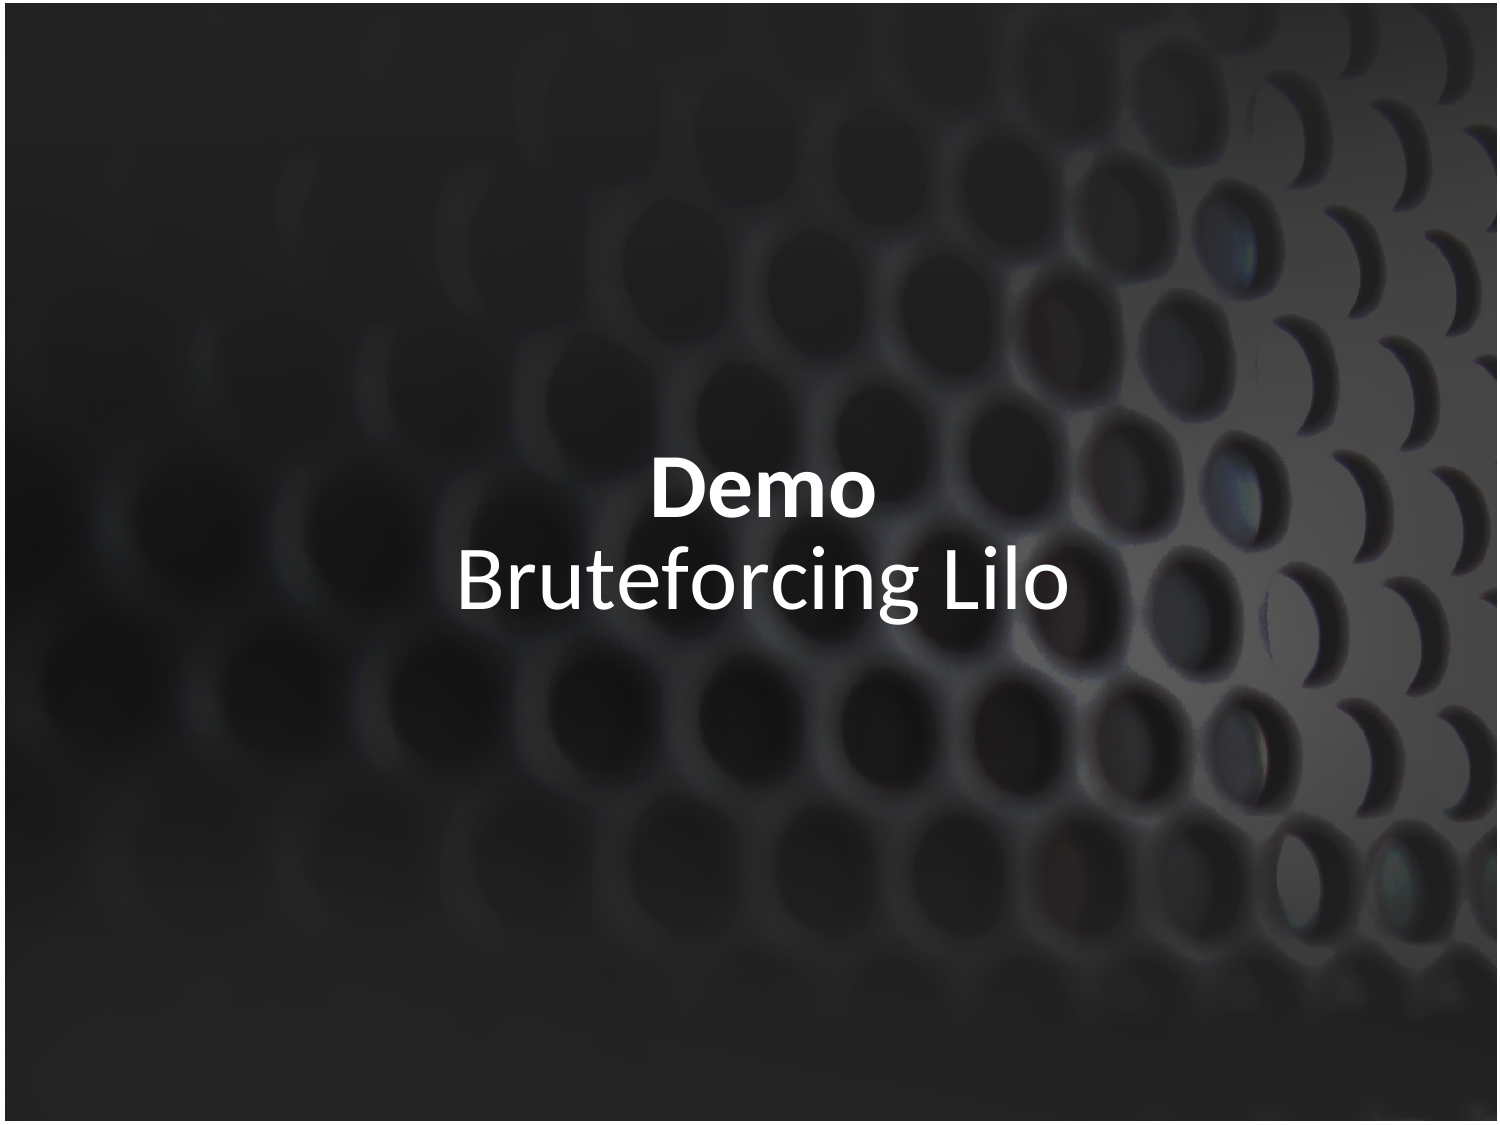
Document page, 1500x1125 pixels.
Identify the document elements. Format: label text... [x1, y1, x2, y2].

title Demo Bruteforcing Lilo [88, 421, 1439, 661]
picture [0, 0, 1500, 1125]
